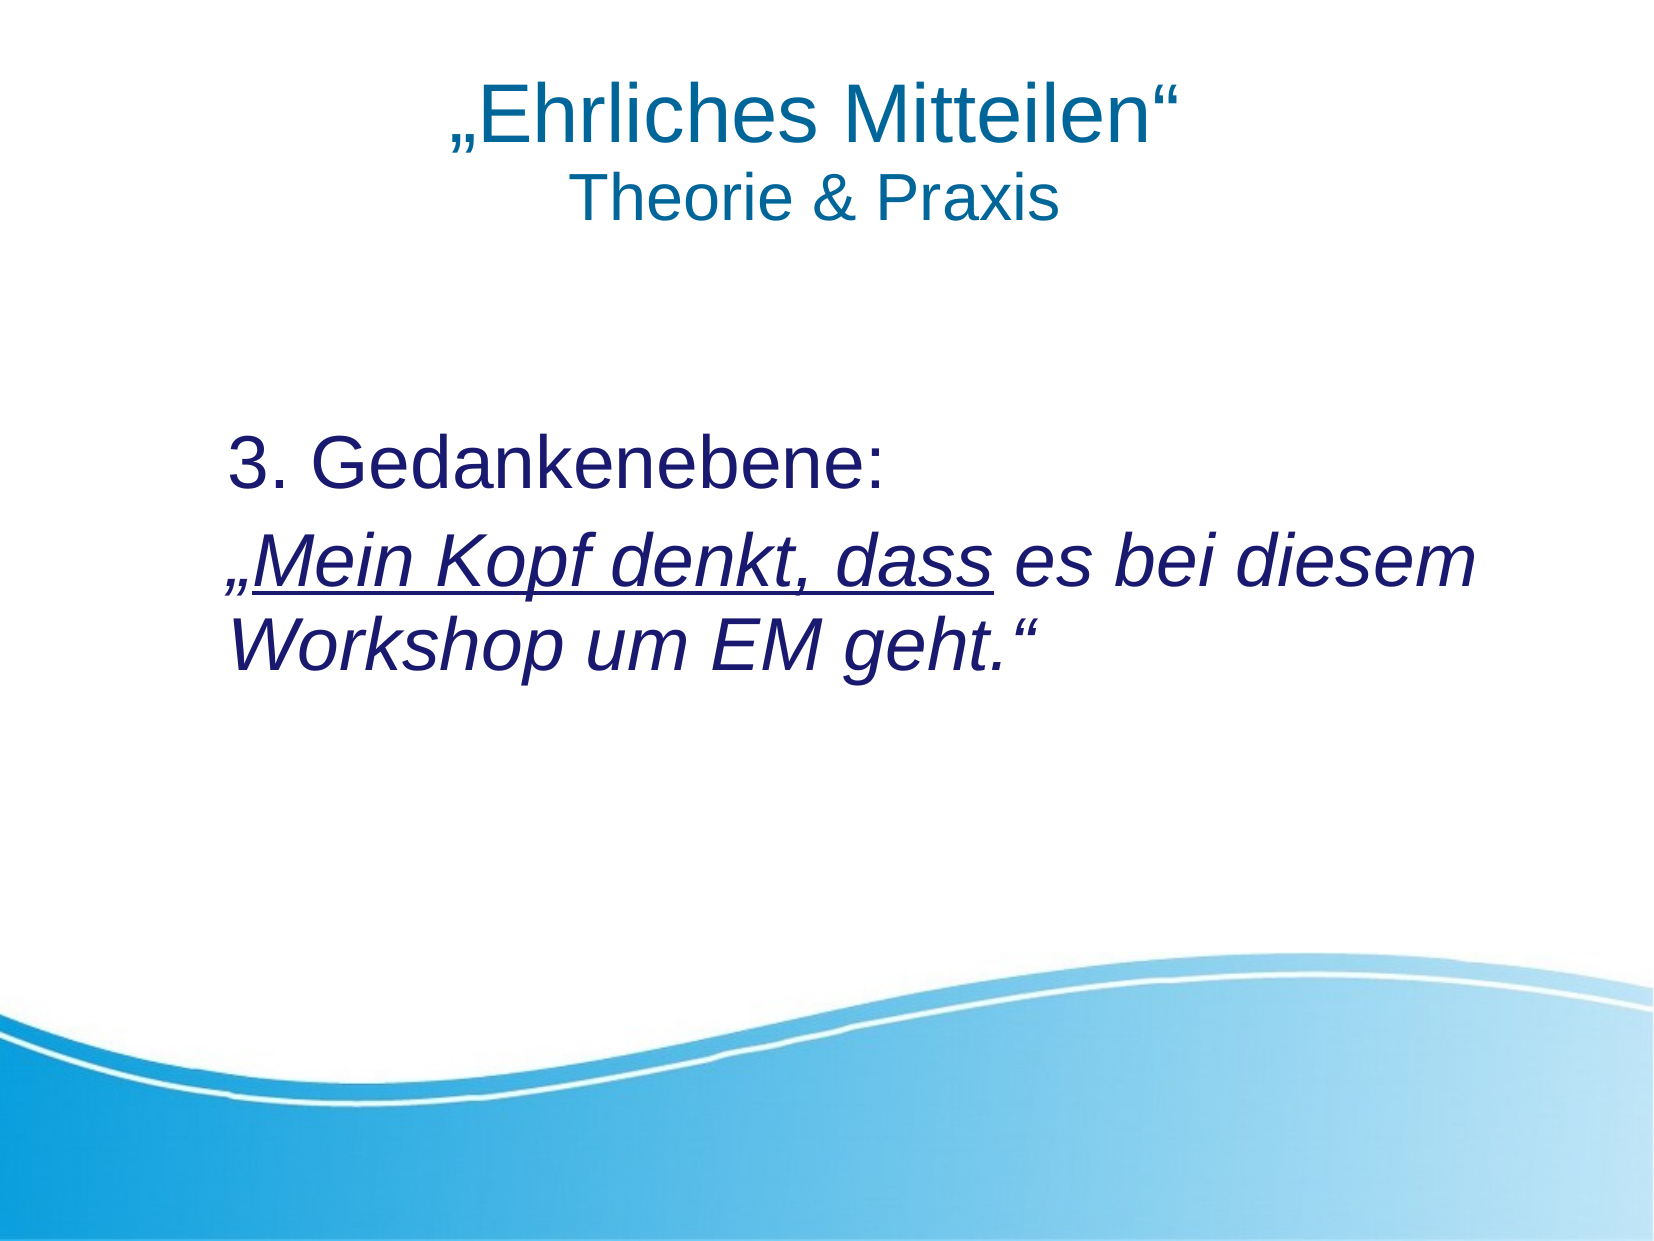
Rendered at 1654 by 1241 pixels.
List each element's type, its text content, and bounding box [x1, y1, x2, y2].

text_box 3. Gedankenebene: „Mein Kopf denkt, dass es bei diesem Workshop um EM geht.“ [212, 413, 1654, 851]
picture [0, 952, 1654, 1241]
title „Ehrliches Mitteilen“ Theorie & Praxis [70, 47, 1559, 255]
